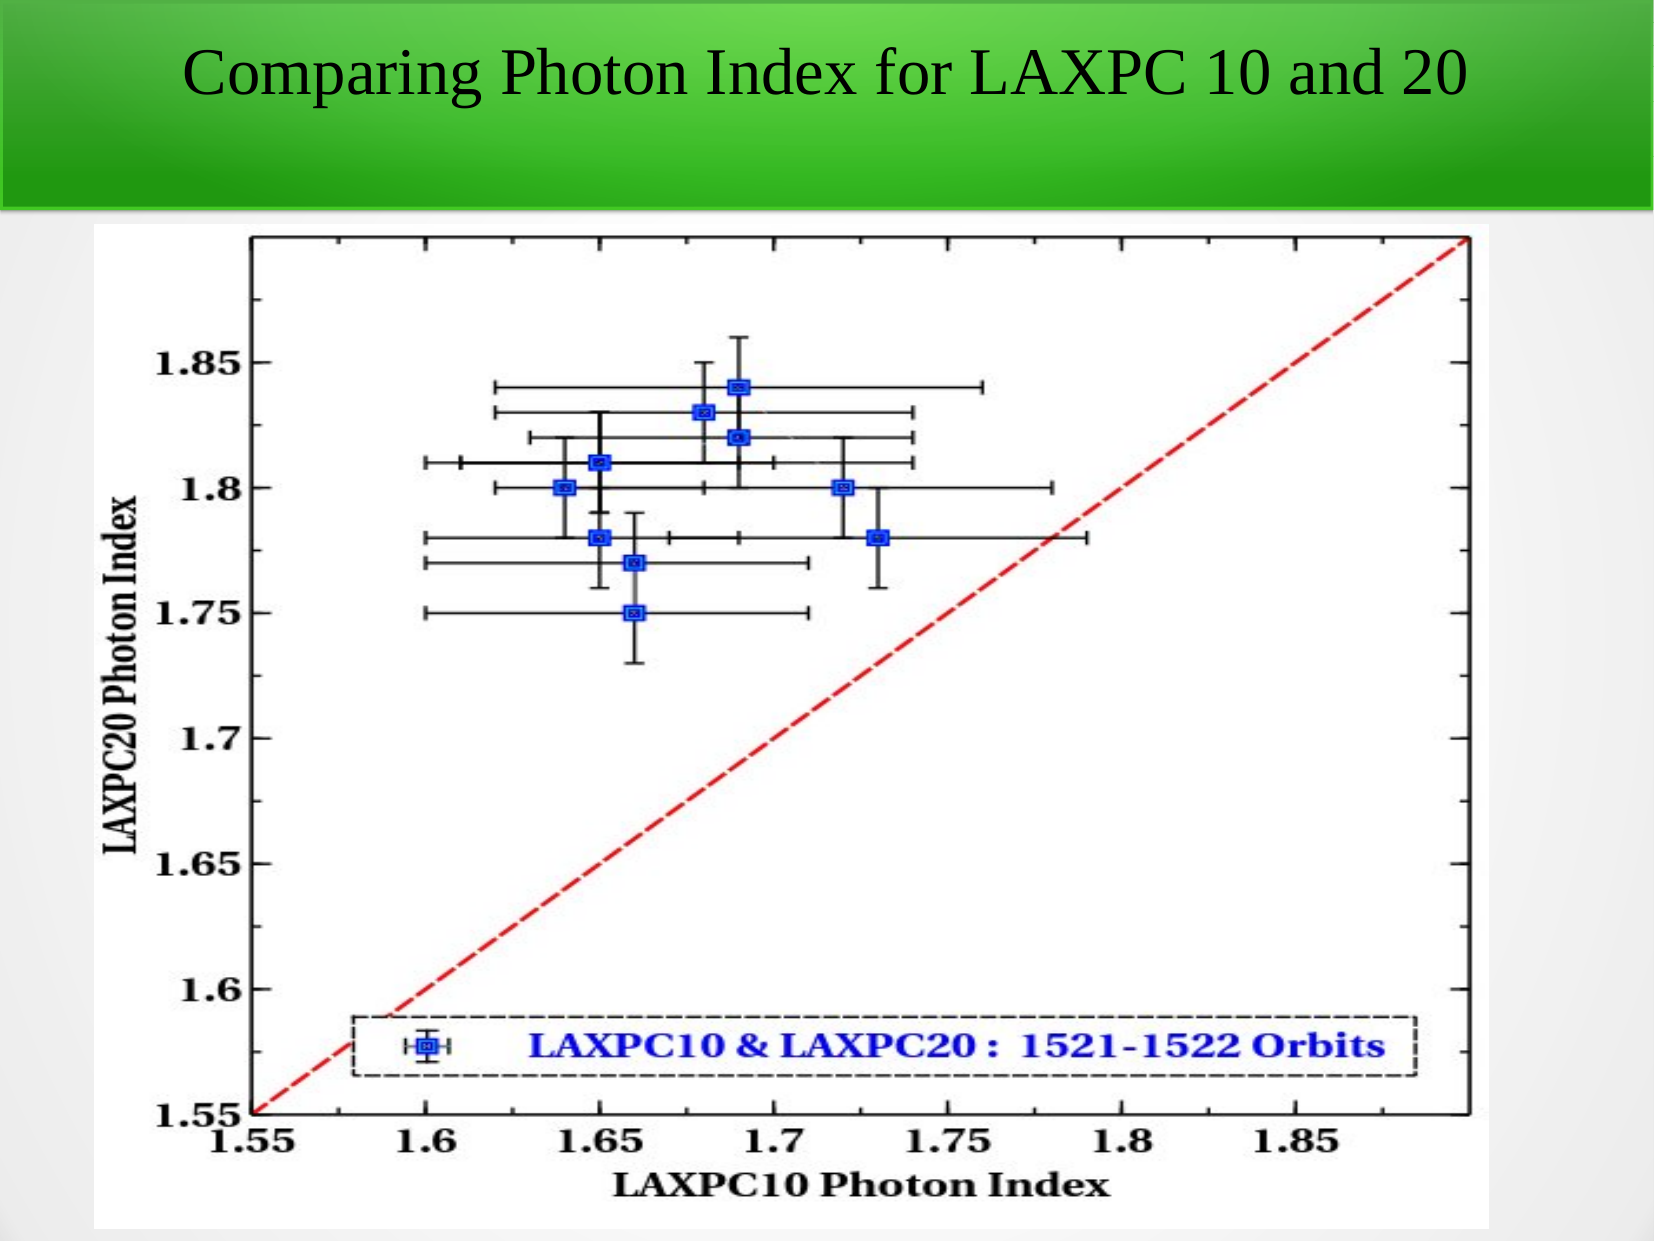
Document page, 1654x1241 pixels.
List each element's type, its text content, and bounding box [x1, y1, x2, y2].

picture [94, 224, 1489, 1229]
title Comparing Photon Index for LAXPC 10 and 20 [82, 31, 1571, 113]
